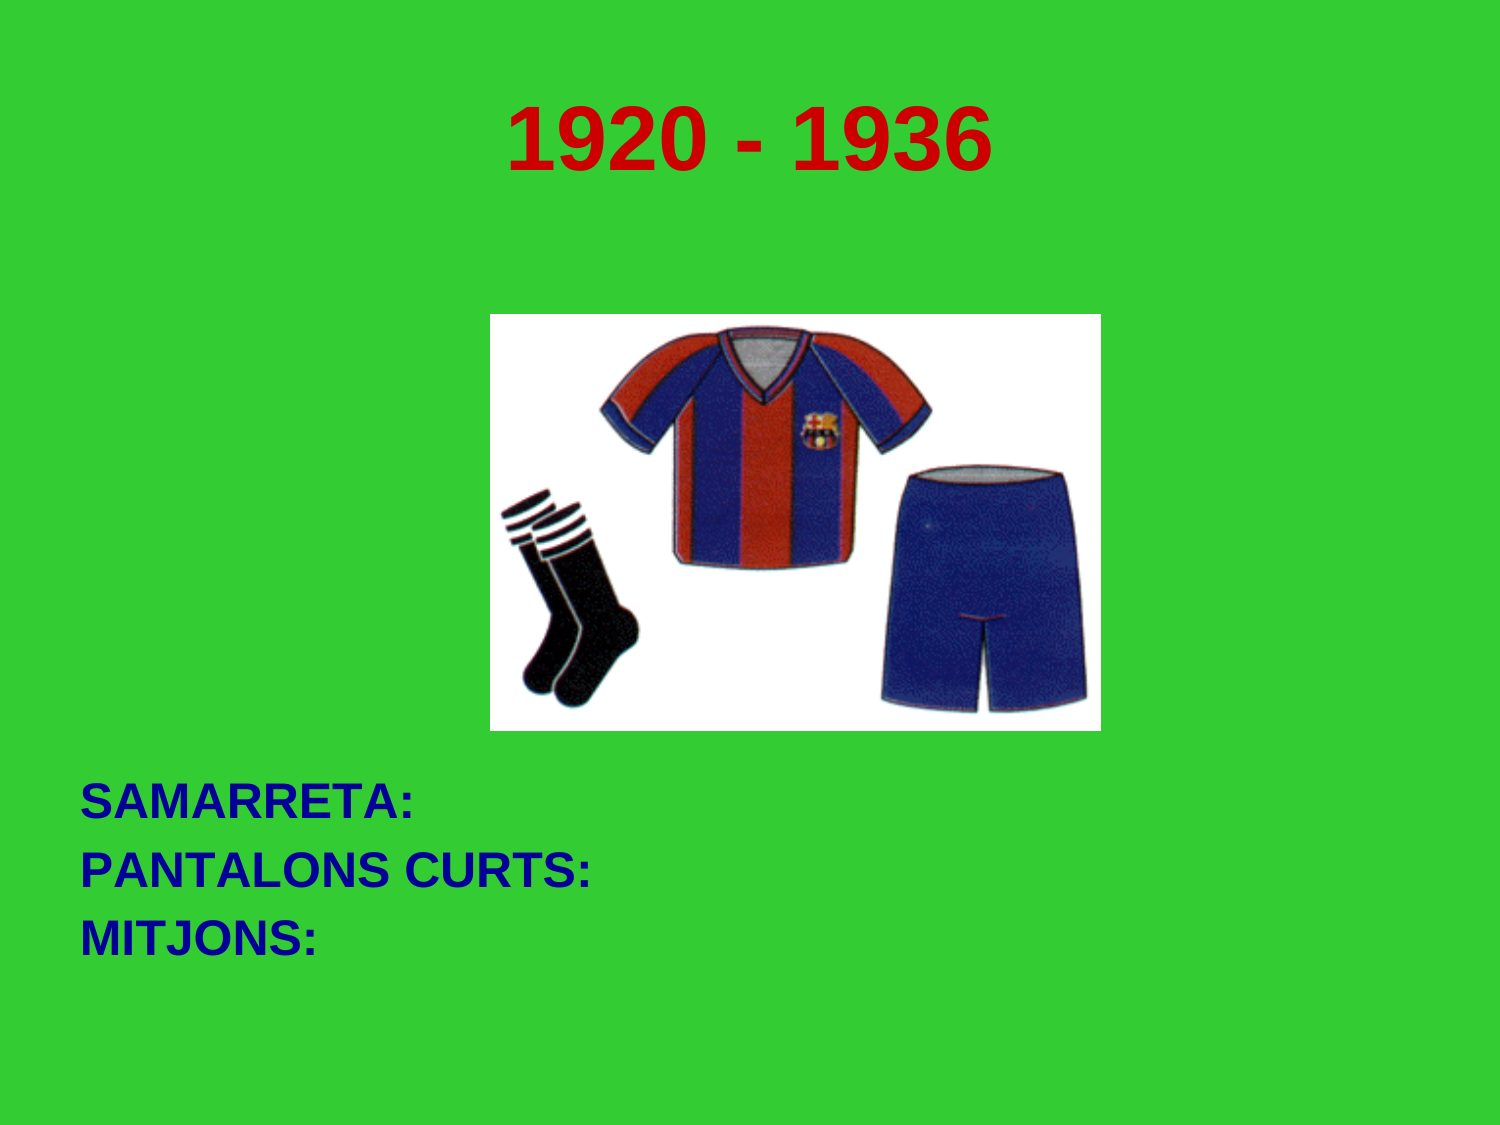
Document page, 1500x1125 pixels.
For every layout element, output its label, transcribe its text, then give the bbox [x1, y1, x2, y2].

picture [490, 314, 1101, 731]
list SAMARRETA: PANTALONS CURTS: MITJONS: [64, 766, 1415, 1071]
title 1920 - 1936 [75, 45, 1426, 233]
